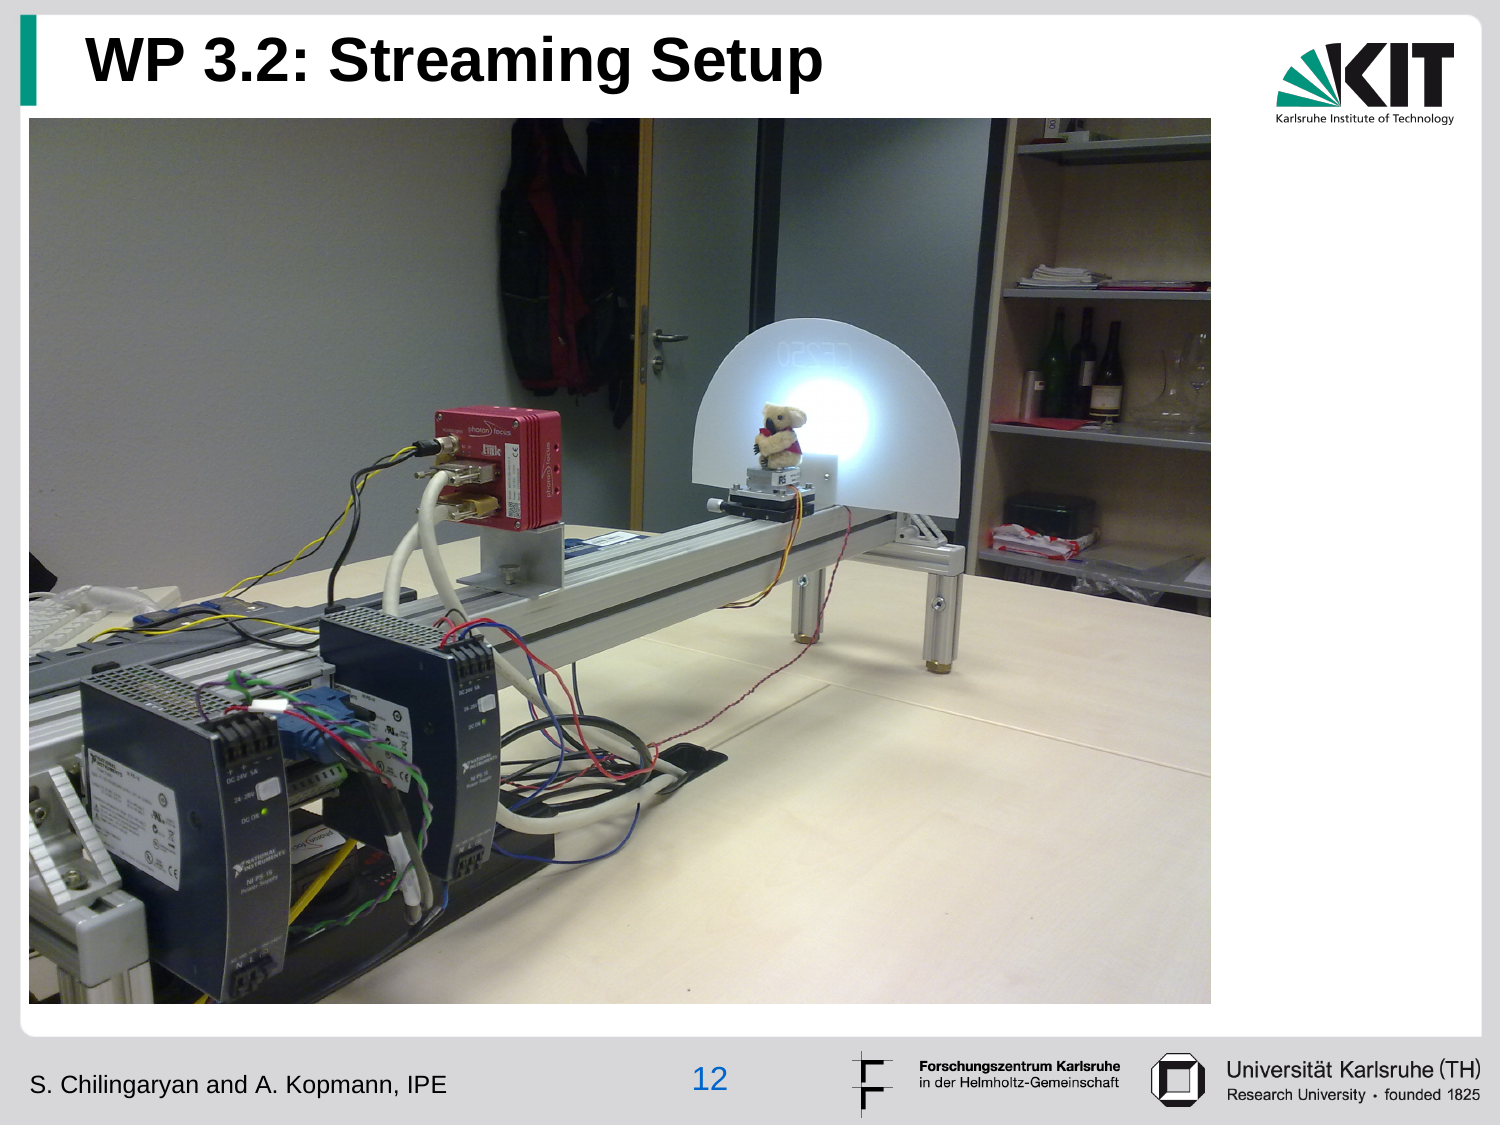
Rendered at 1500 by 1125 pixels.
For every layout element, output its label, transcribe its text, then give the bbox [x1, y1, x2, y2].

picture [0, 0, 1500, 1125]
title WP 3.2: Streaming Setup [85, 0, 1141, 118]
